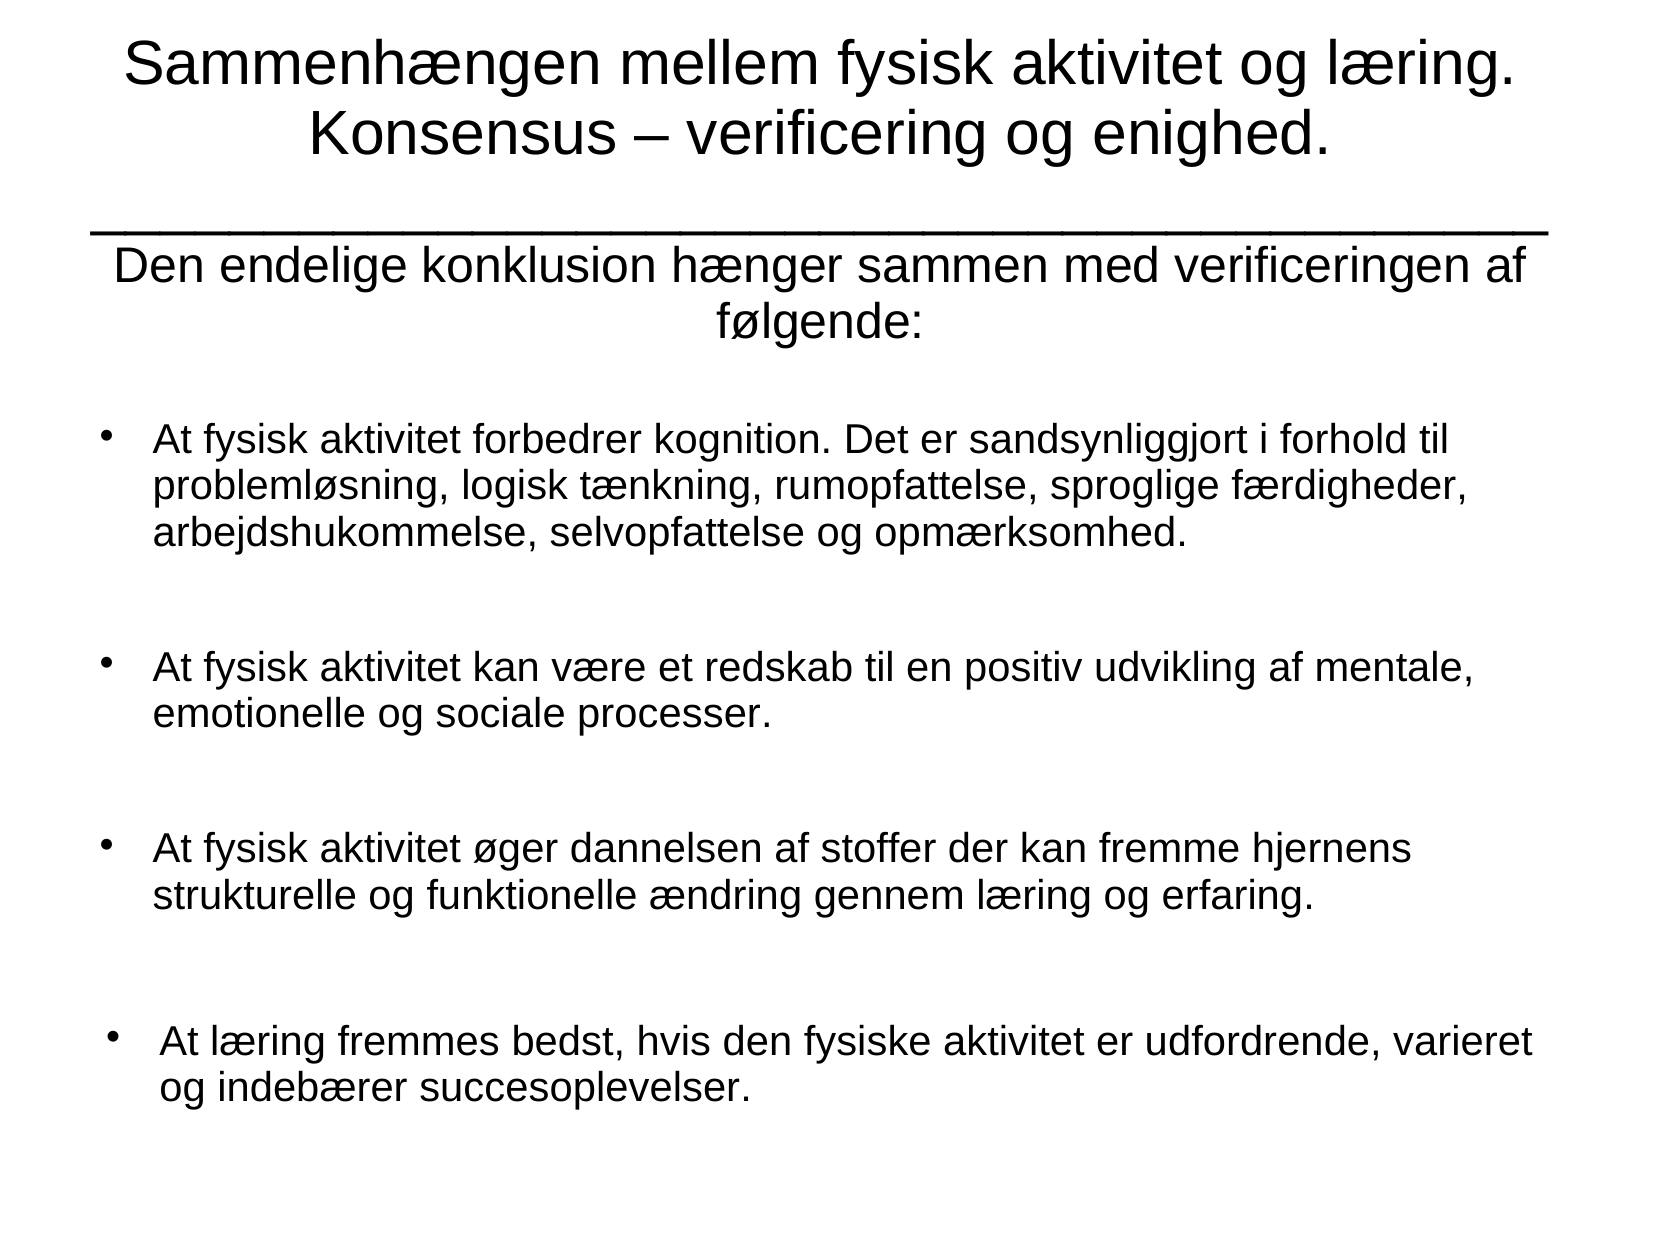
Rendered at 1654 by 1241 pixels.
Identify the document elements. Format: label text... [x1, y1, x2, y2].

text_box At fysisk aktivitet forbedrer kognition. Det er sandsynliggjort i forhold til problemløsning, logisk tænkning, rumopfattelse, sproglige færdigheder, arbejdshukommelse, selvopfattelse og opmærksomhed. [81, 413, 1566, 612]
text_box At fysisk aktivitet kan være et redskab til en positiv udvikling af mentale, emotionelle og sociale processer. [81, 641, 1566, 788]
text_box Sammenhængen mellem fysisk aktivitet og læring. Konsensus – verificering og enighed. __________________________________________ Den endelige konklusion hænger sammen med verificeringen af følgende: [76, 26, 1565, 348]
text_box At fysisk aktivitet øger dannelsen af stoffer der kan fremme hjernens strukturelle og funktionelle ændring gennem læring og erfaring. [81, 822, 1566, 970]
text_box At læring fremmes bedst, hvis den fysiske aktivitet er udfordrende, varieret og indebærer succesoplevelser. [88, 1015, 1565, 1152]
